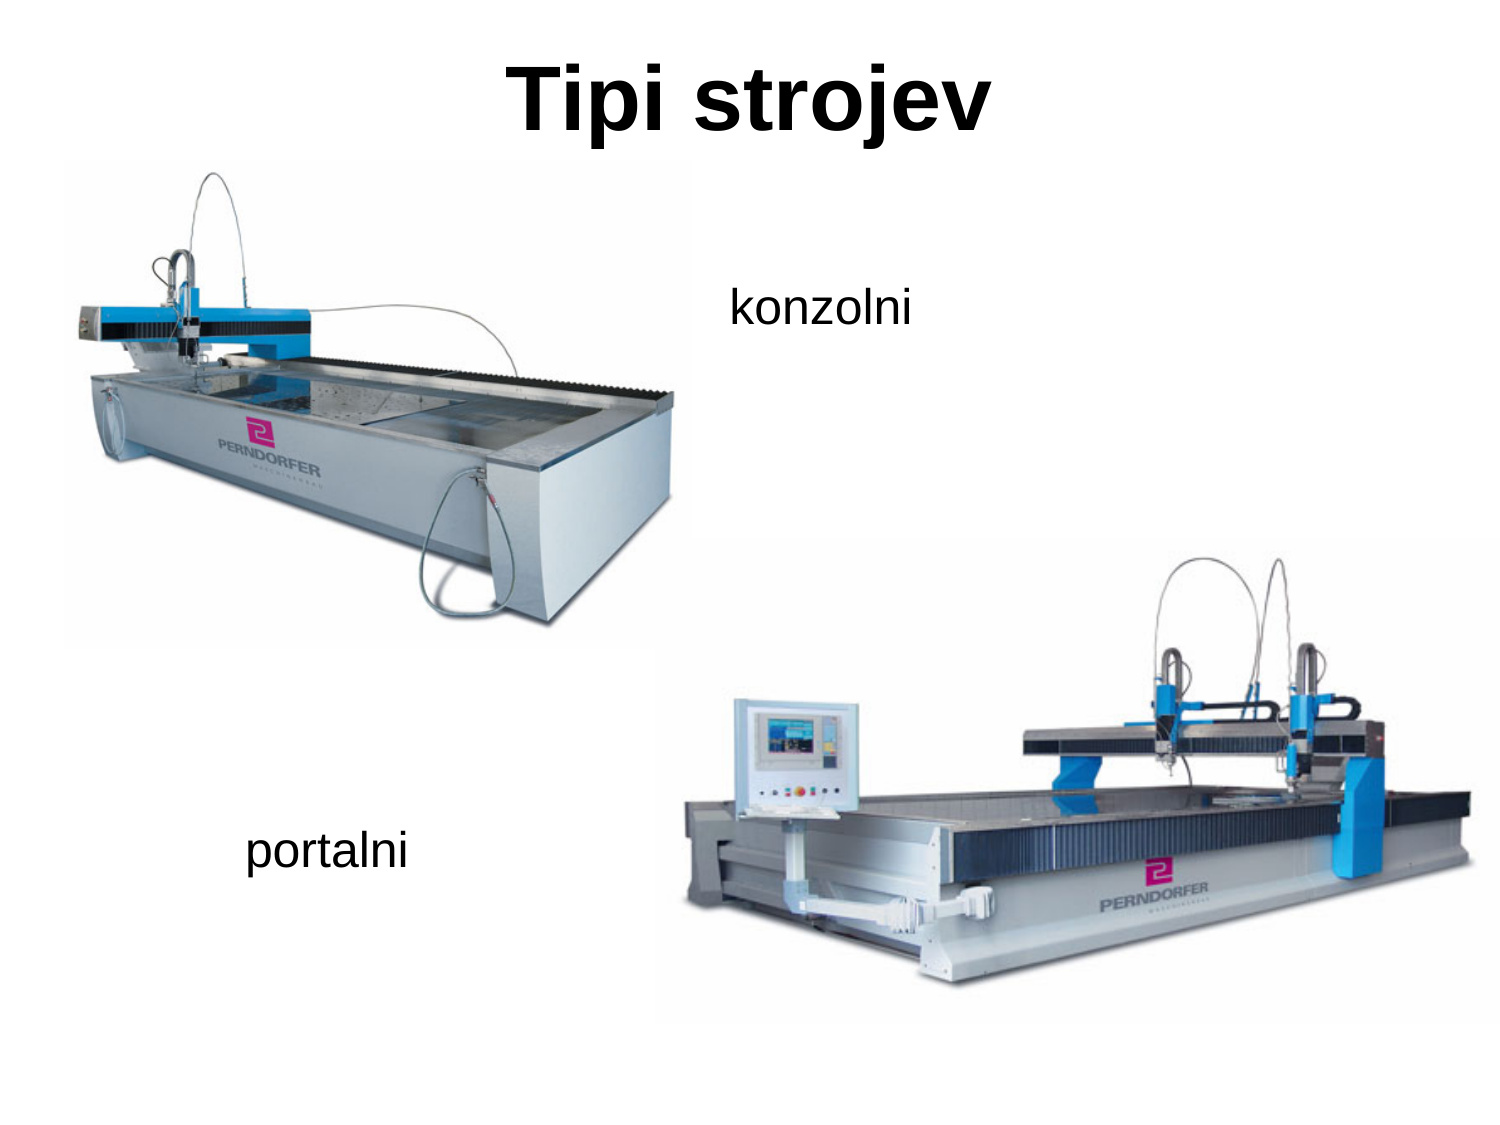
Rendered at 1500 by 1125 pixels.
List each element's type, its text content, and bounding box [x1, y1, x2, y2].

text_box portalni [230, 810, 609, 886]
title Tipi strojev [112, 0, 1388, 188]
text_box konzolni [714, 267, 1046, 342]
picture [64, 160, 1500, 1024]
